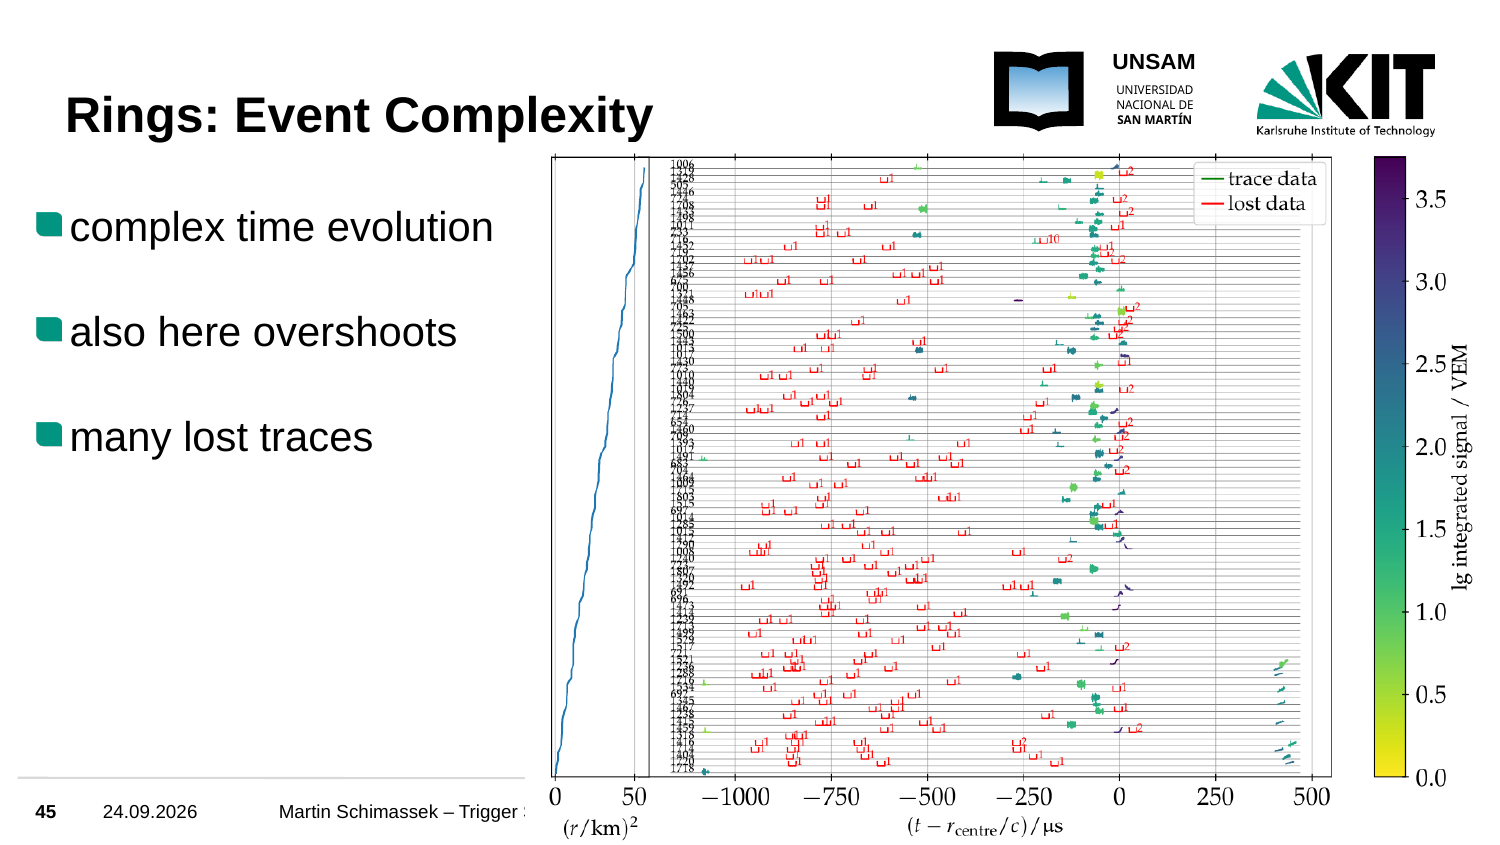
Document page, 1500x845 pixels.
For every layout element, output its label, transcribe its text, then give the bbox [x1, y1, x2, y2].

picture [525, 142, 1486, 844]
picture [1257, 54, 1435, 137]
title Rings: Event Complexity [64, 48, 1192, 144]
list complex time evolution also here overshoots many lost traces [36, 205, 511, 740]
slide_number 01.11.2021 [102, 778, 272, 844]
slide_number <number> [35, 778, 89, 844]
